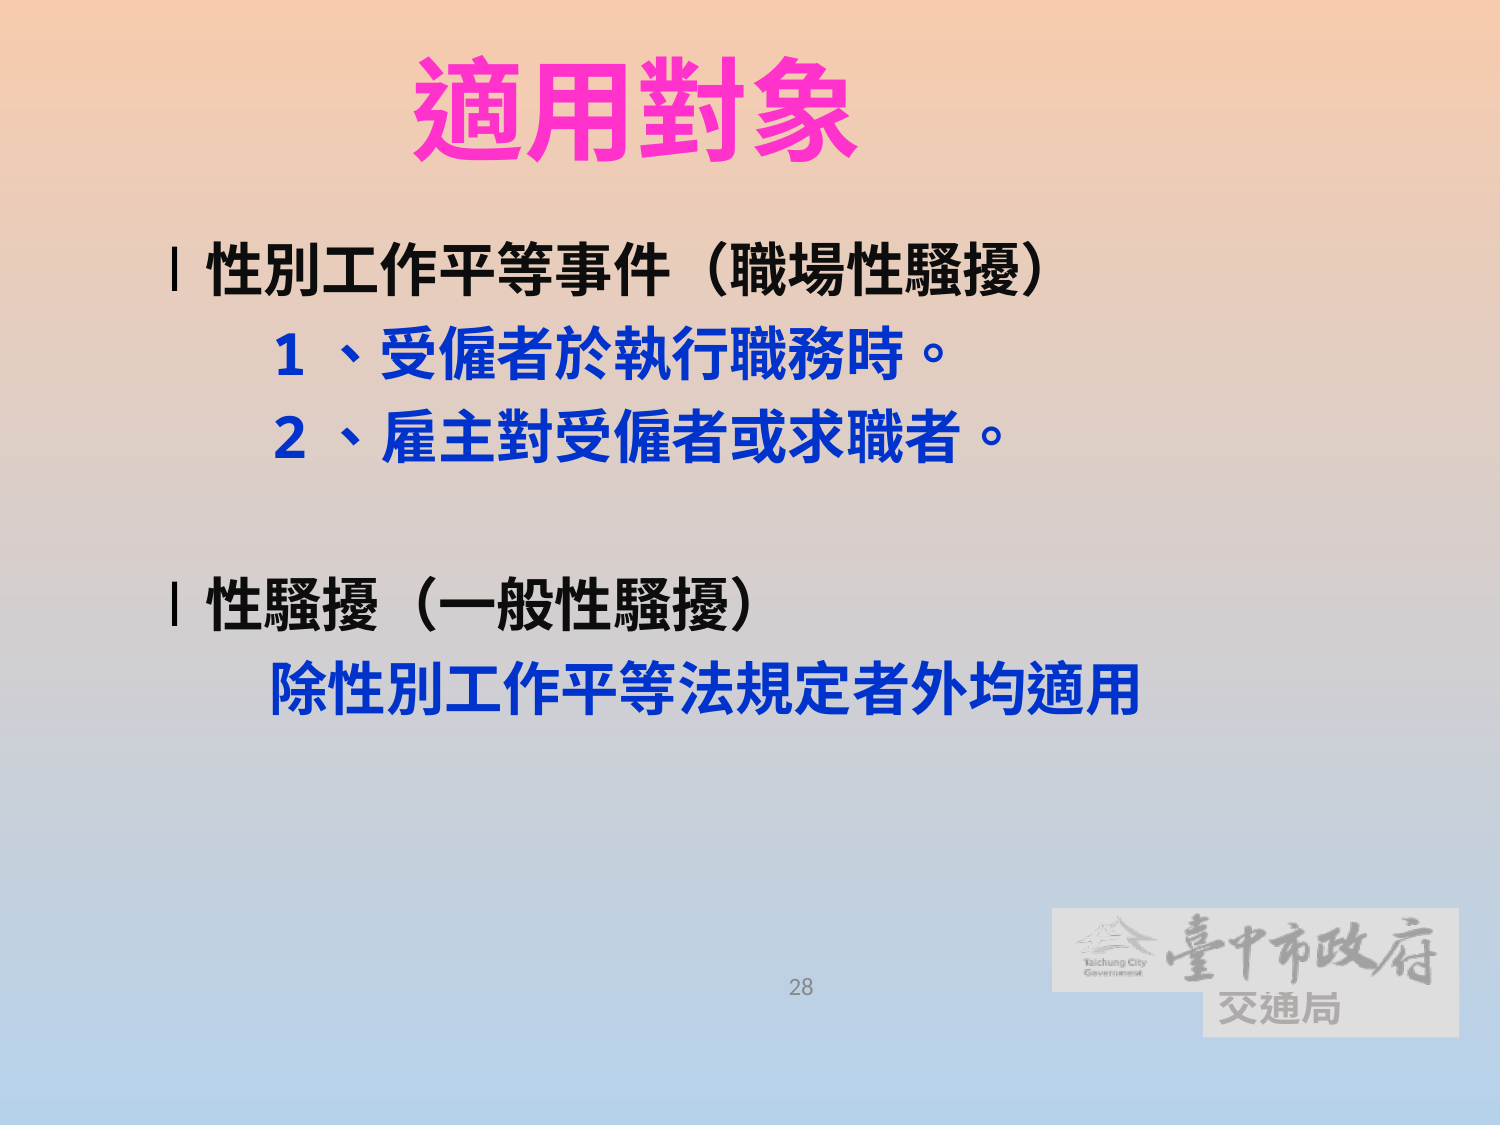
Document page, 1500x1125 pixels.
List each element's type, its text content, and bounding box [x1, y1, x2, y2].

text_box 28 [773, 944, 886, 1027]
list 性別工作平等事件（職場性騷擾） 1、受僱者於執行職務時。 2、雇主對受僱者或求職者。 性騷擾（一般性騷擾） 除性別工作平等法規定者外均適用 [152, 233, 1353, 878]
text_box 適用對象 [91, 53, 1183, 182]
